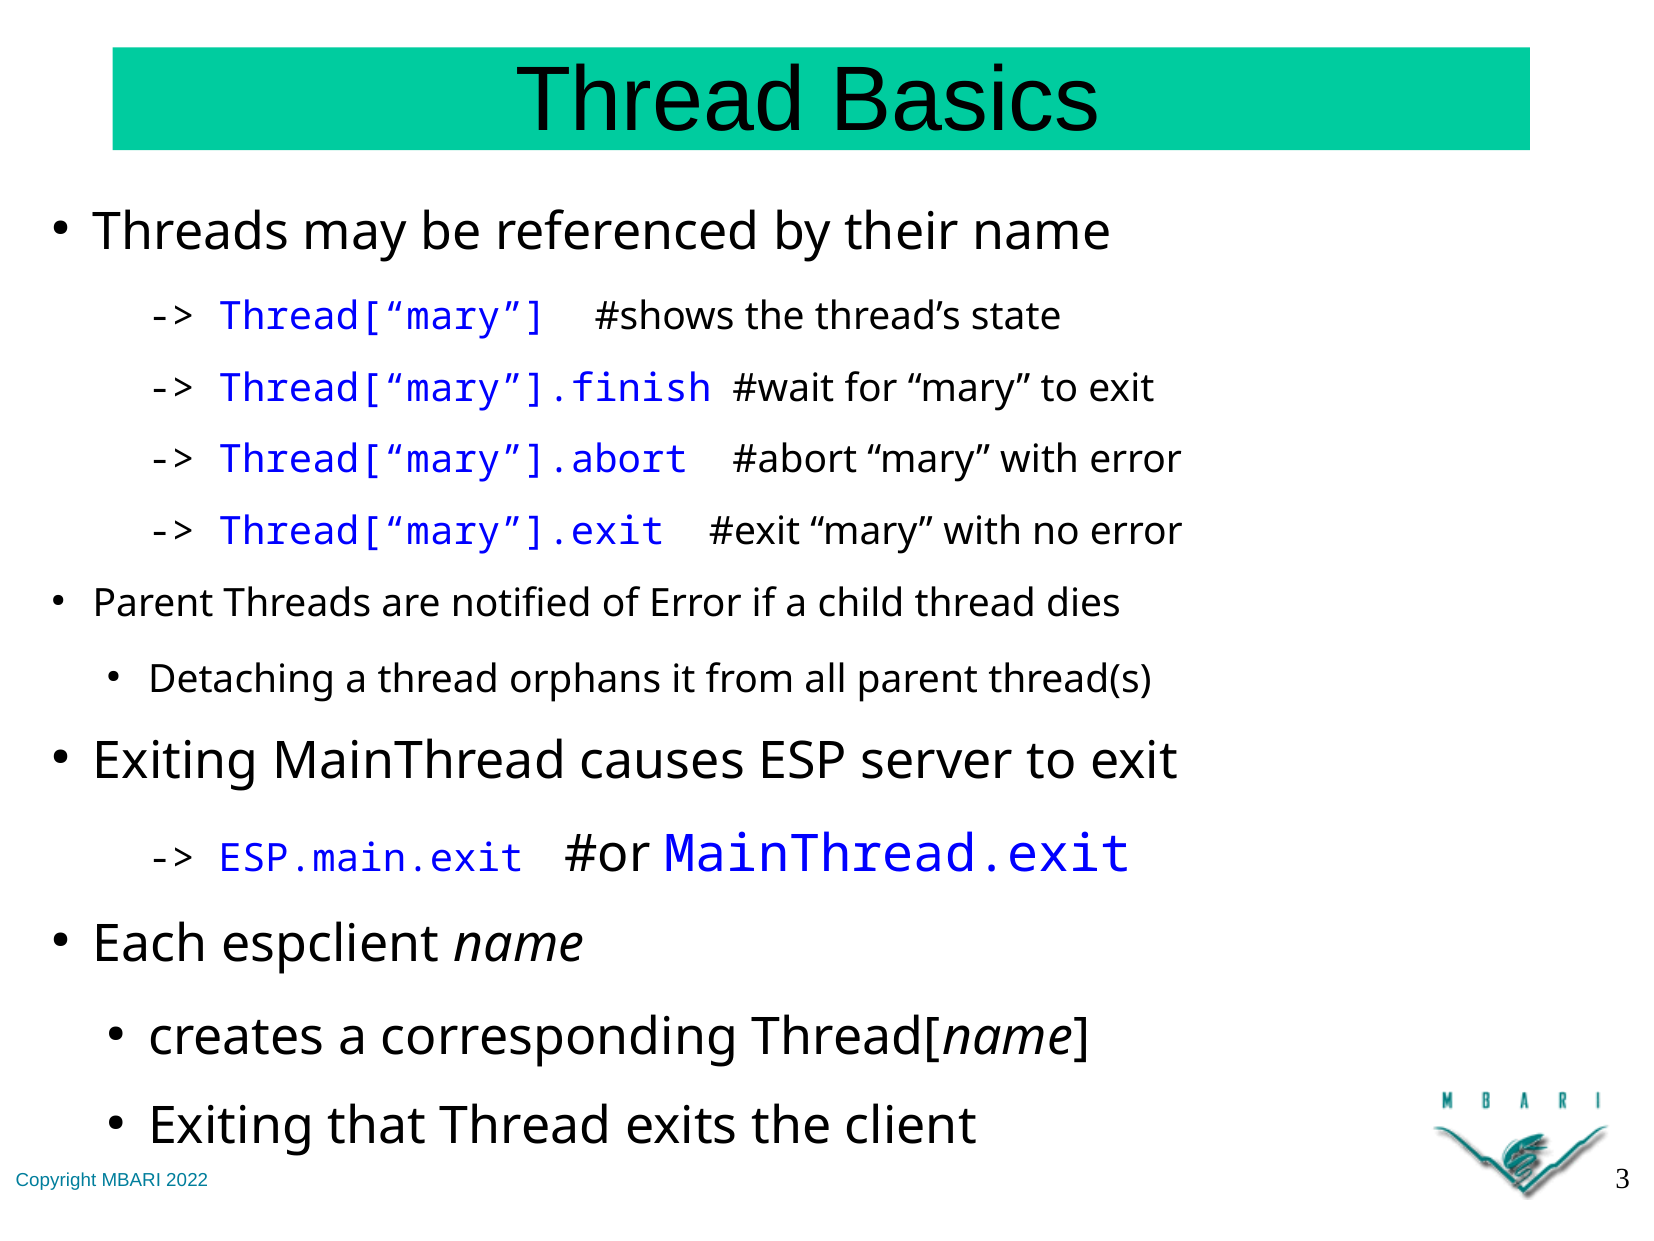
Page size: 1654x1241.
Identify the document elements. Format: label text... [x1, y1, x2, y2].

list Threads may be referenced by their name -> Thread[“mary”] #shows the thread’s state -> Thread[“mary”].finish #wait for “mary” to exit -> Thread[“mary”].abort #abort “mary” with error -> Thread[“mary”].exit #exit “mary” with no error Parent Threads are notified of Error if a child thread dies Detaching a thread orphans it from all parent thread(s) Exiting MainThread causes ESP server to exit -> ESP.main.exit #or MainThread.exit Each espclient name creates a corresponding Thread[name] Exiting that Thread exits the client [37, 194, 1613, 1163]
picture [1426, 1163, 1613, 1200]
title Thread Basics [112, 47, 1530, 151]
